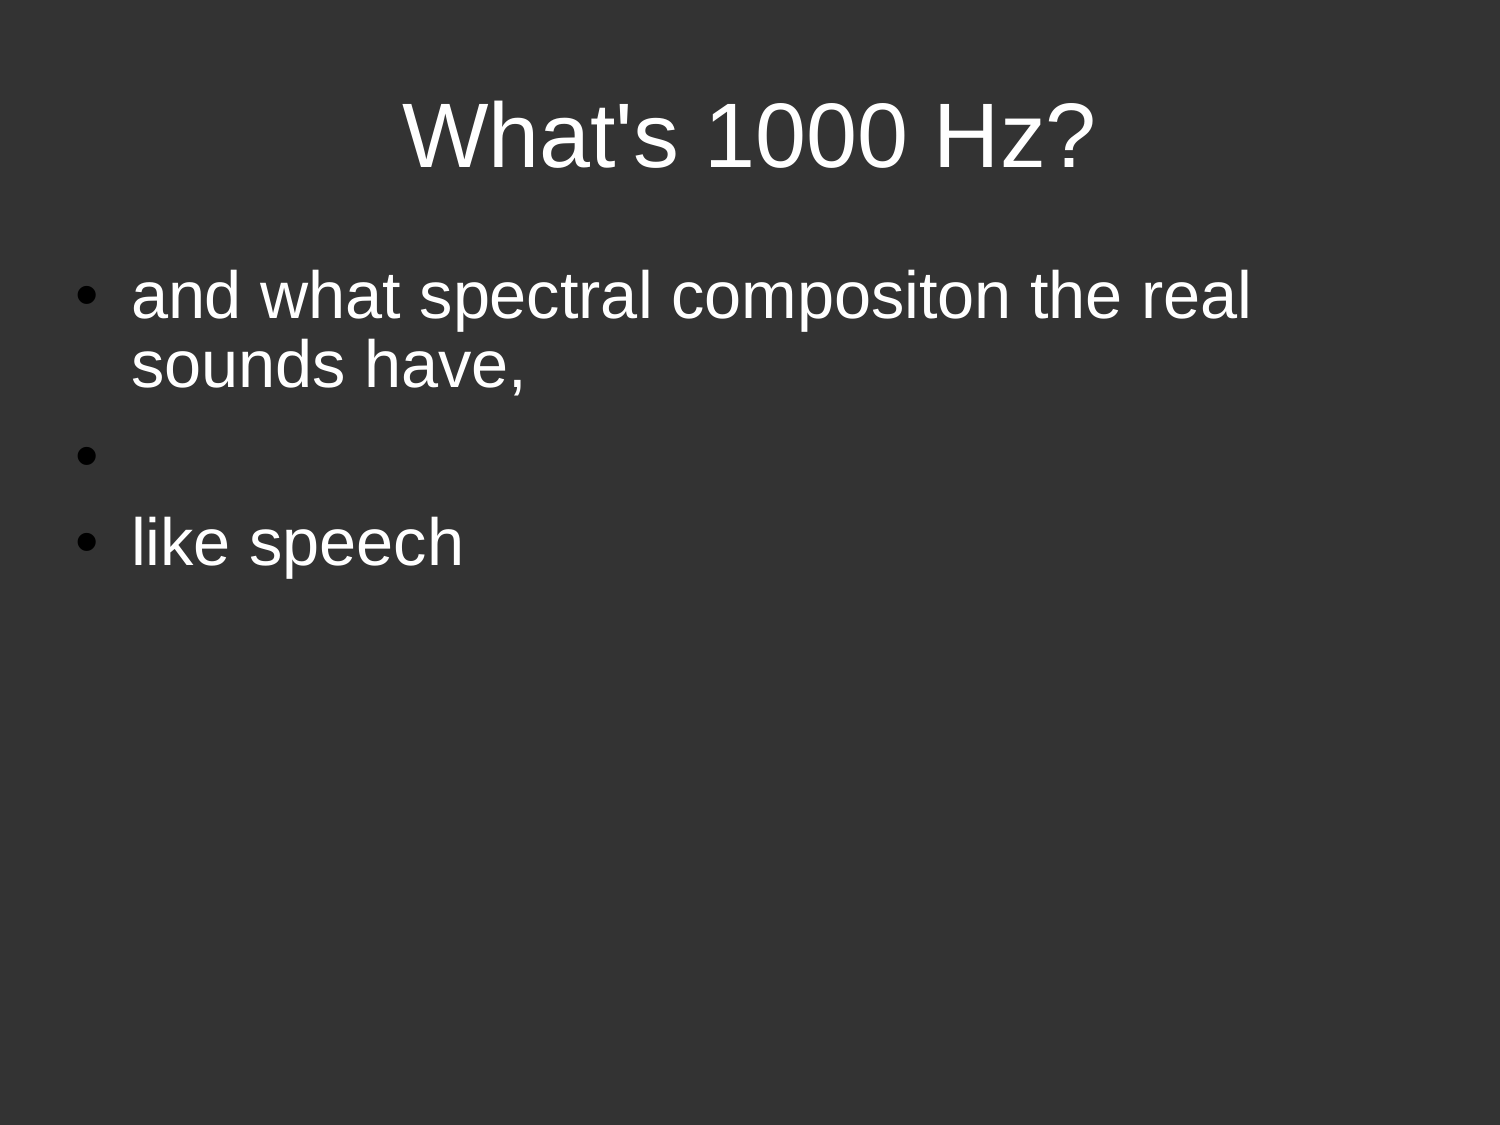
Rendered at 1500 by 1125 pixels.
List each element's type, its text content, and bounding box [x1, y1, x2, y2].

title What's 1000 Hz? [75, 21, 1425, 257]
list and what spectral compositon the real sounds have, like speech [75, 262, 1425, 1005]
